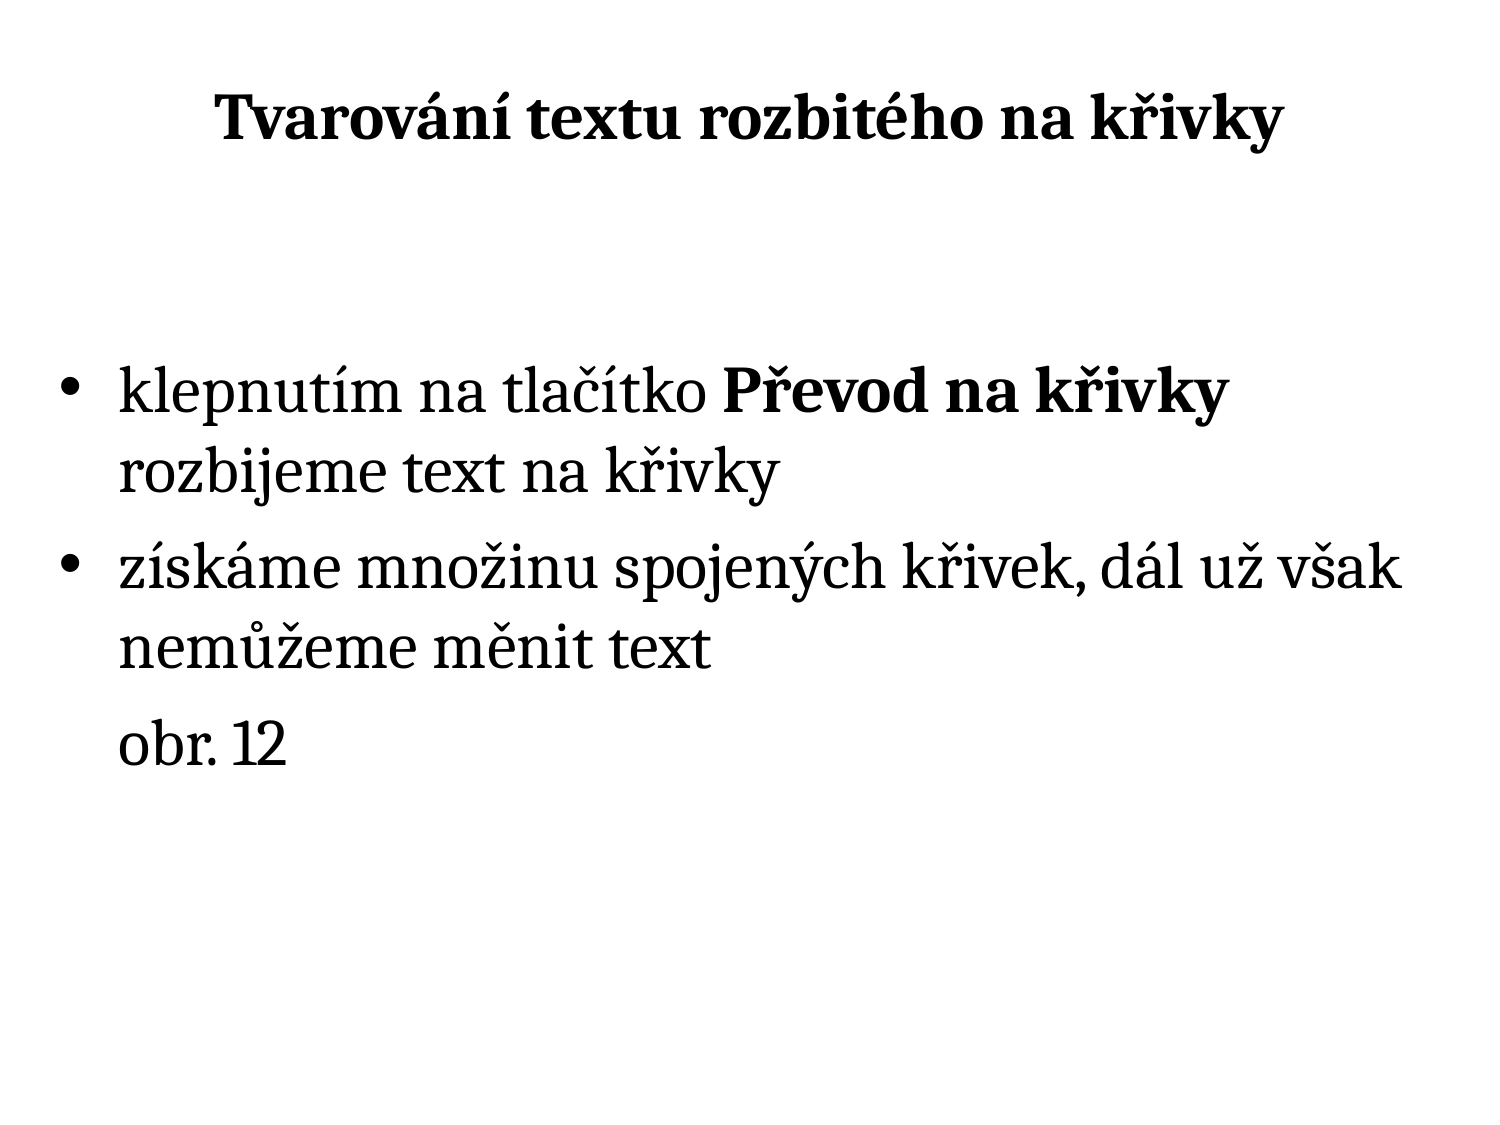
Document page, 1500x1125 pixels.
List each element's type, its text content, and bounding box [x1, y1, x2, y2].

list klepnutím na tlačítko Převod na křivky rozbijeme text na křivky získáme množinu spojených křivek, dál už však nemůžeme měnit text obr. 12 [0, 338, 1500, 1081]
title Tvarování textu rozbitého na křivky [0, 18, 1500, 207]
